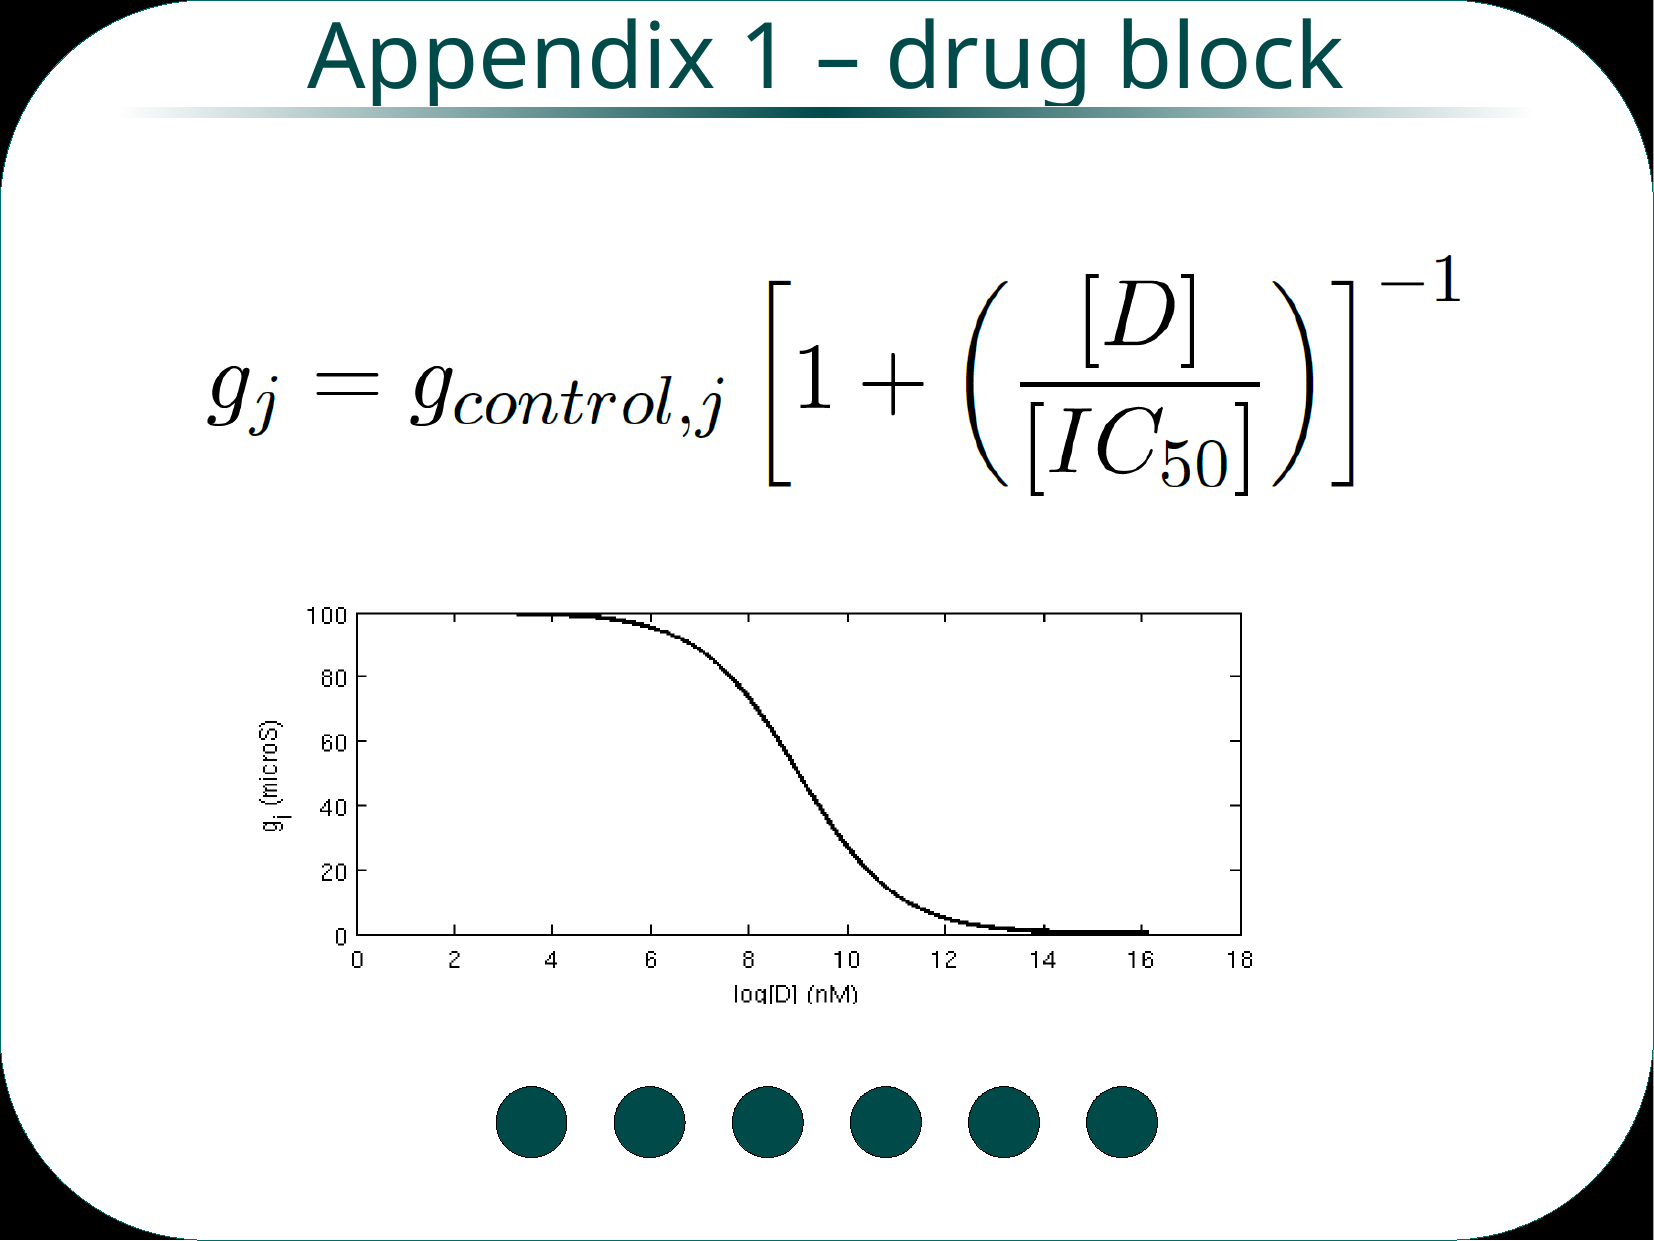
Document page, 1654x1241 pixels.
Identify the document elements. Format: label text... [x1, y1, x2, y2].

picture [208, 580, 1347, 1004]
text_box [118, 106, 1536, 119]
title Appendix 1 – drug block [82, 0, 1571, 157]
text_box [0, 41, 1654, 1241]
picture [188, 236, 1477, 518]
